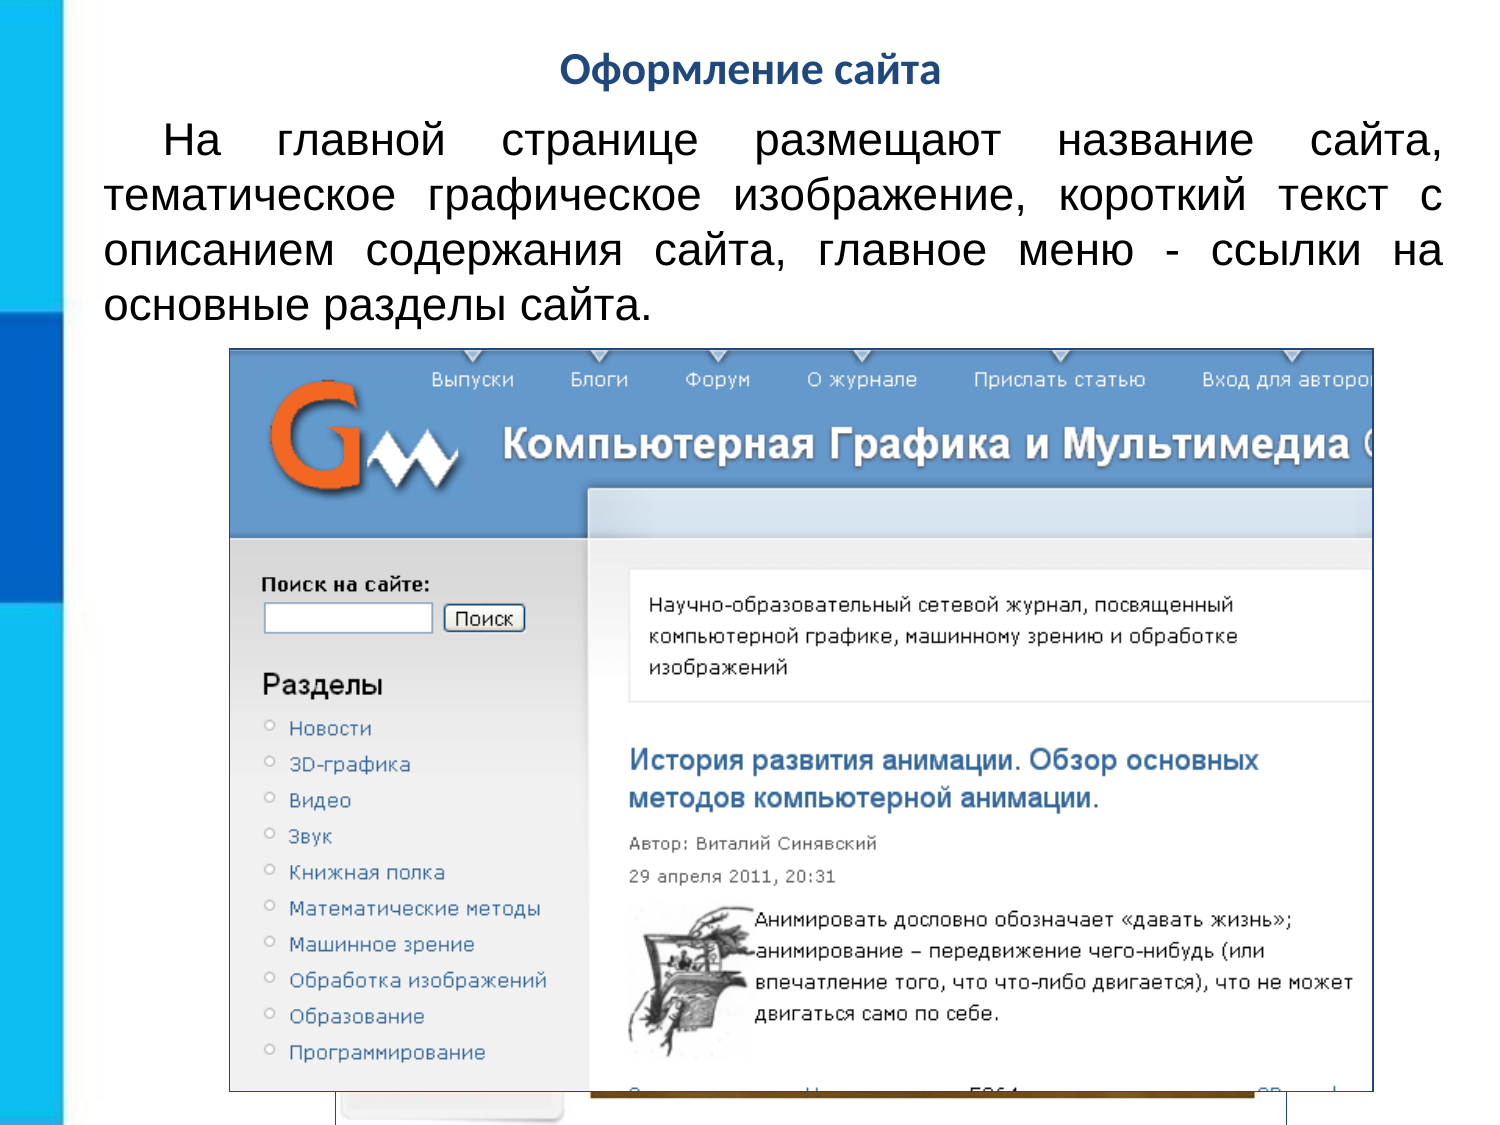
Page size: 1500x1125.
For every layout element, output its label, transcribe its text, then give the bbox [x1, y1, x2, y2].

picture [0, 0, 1500, 1125]
picture [230, 350, 1373, 1091]
picture [336, 1092, 1286, 1125]
text_box Оформление сайта [76, 30, 1425, 102]
text_box На главной странице размещают название сайта, тематическое графическое изображение, короткий текст с описанием содержания сайта, главное меню - ссылки на основные разделы сайта. [88, 101, 1459, 338]
